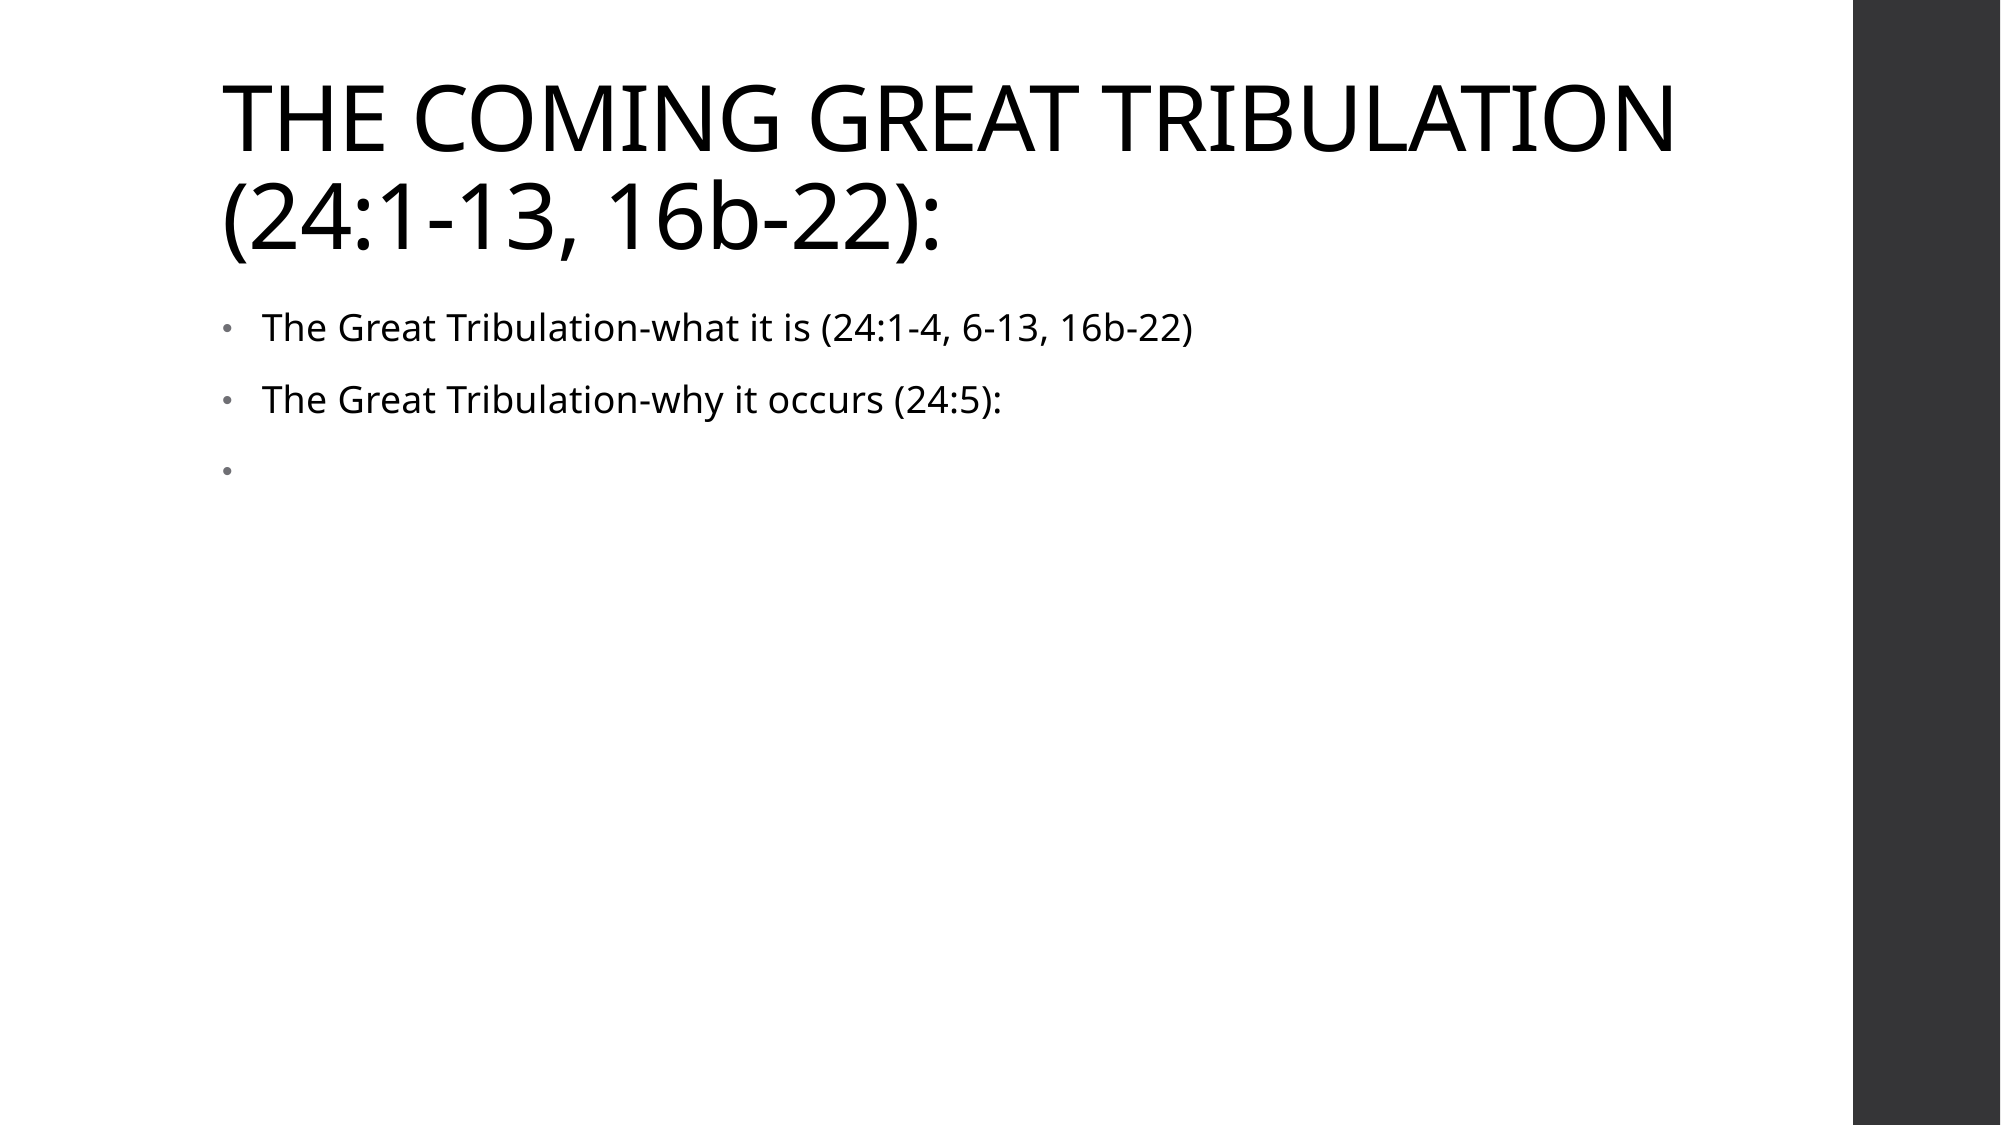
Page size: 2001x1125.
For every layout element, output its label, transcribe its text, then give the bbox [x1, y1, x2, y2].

list The Great Tribulation-what it is (24:1-4, 6-13, 16b-22) The Great Tribulation-why it occurs (24:5): [206, 299, 1617, 1014]
title THE COMING GREAT TRIBULATION (24:1-13, 16b-22): [206, 60, 1797, 278]
